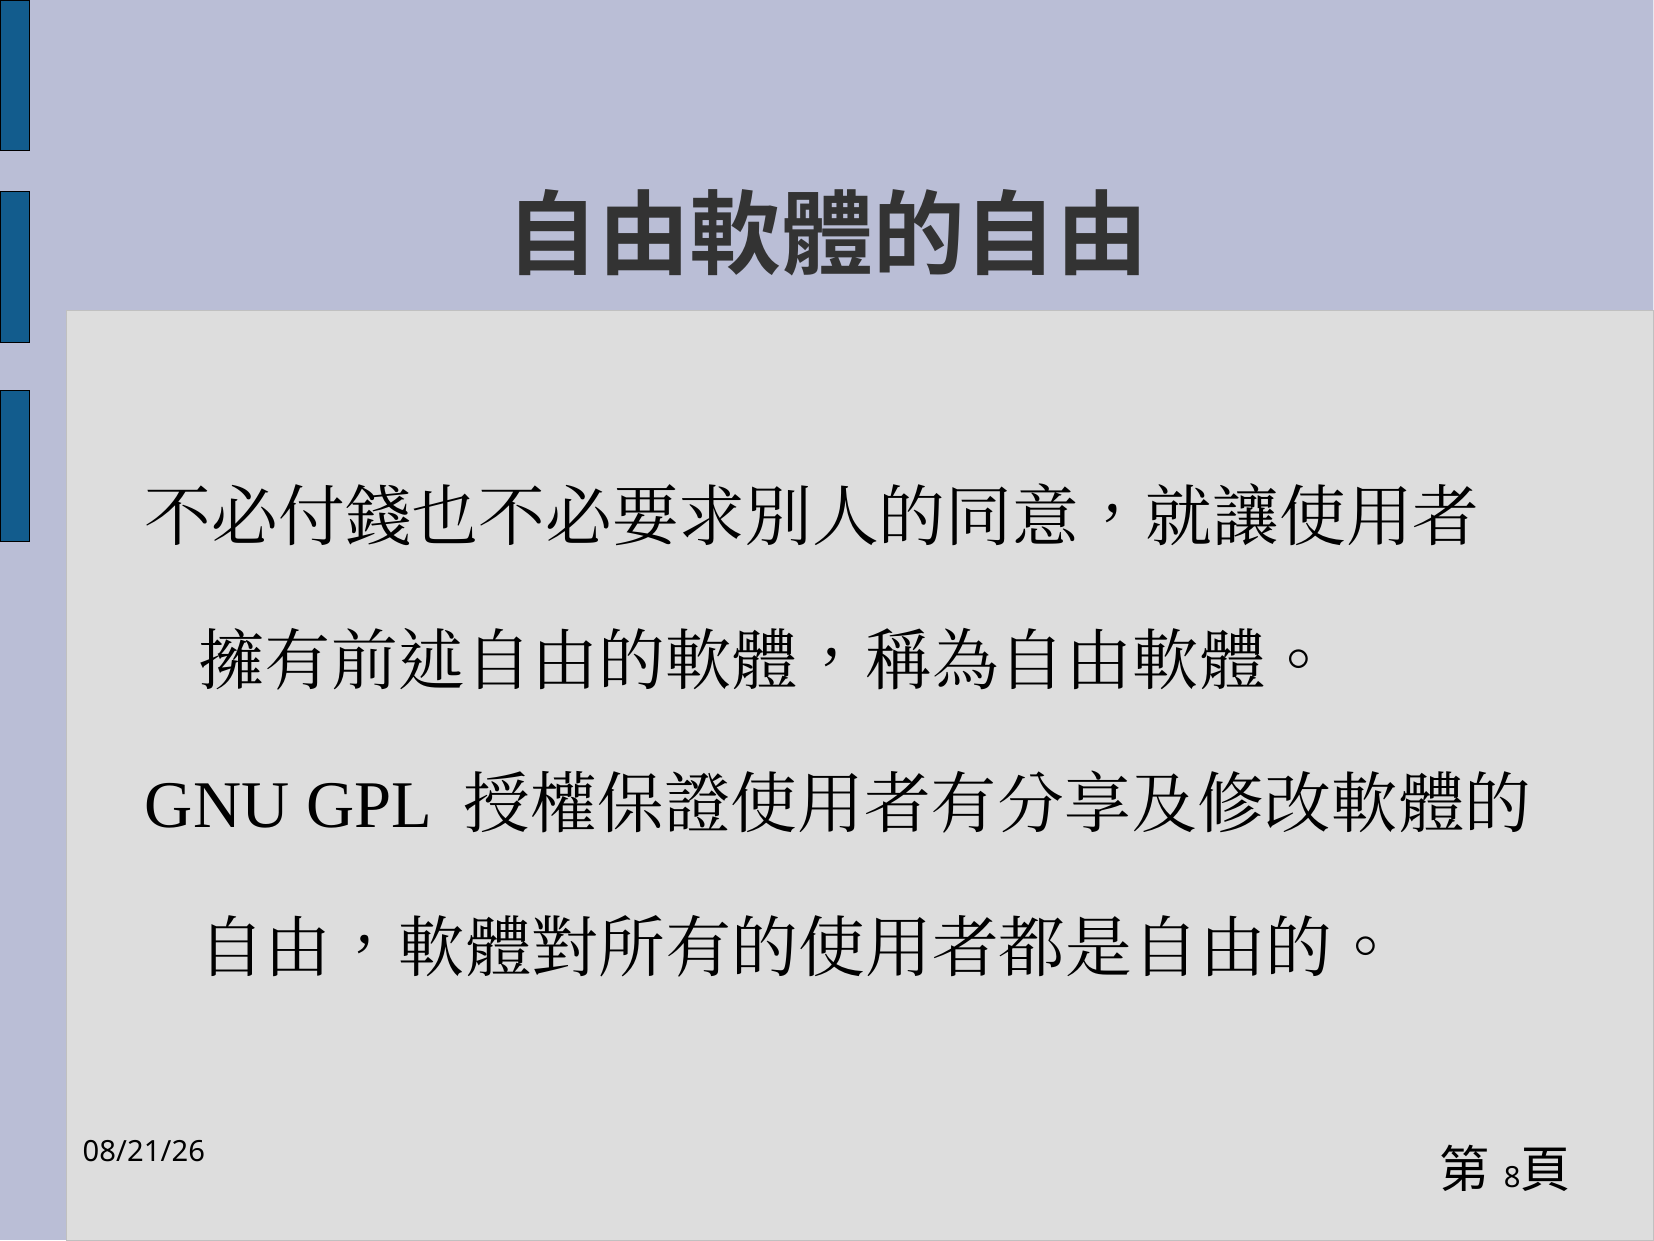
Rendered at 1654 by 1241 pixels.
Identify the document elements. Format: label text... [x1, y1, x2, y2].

title 自由軟體的自由 [121, 91, 1534, 299]
list 不必付錢也不必要求別人的同意，就讓使用者擁有前述自由的軟體，稱為自由軟體。 GNU GPL 授權保證使用者有分享及修改軟體的自由，軟體對所有的使用者都是自由的。 [127, 415, 1540, 1183]
